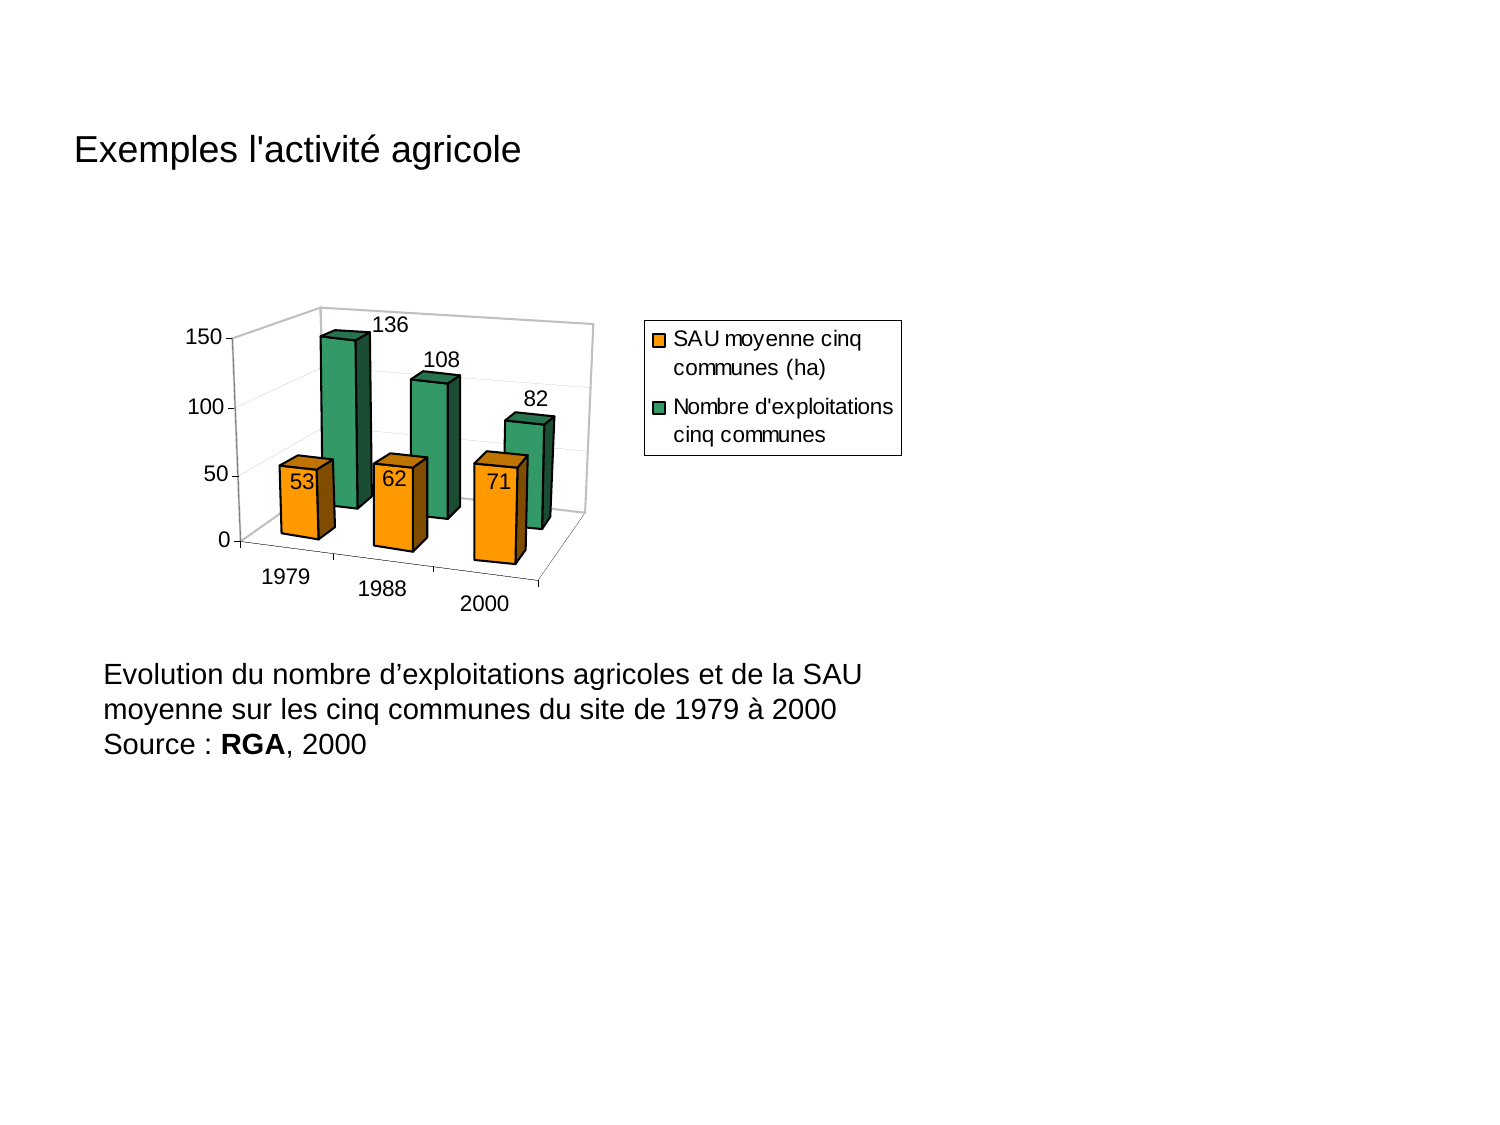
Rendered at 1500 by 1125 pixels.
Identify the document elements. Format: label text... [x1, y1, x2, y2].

picture [92, 295, 916, 647]
text_box Evolution du nombre d’exploitations agricoles et de la SAU moyenne sur les cinq communes du site de 1979 à 2000 Source : RGA, 2000 [88, 647, 975, 768]
text_box Exemples l'activité agricole [59, 117, 562, 178]
